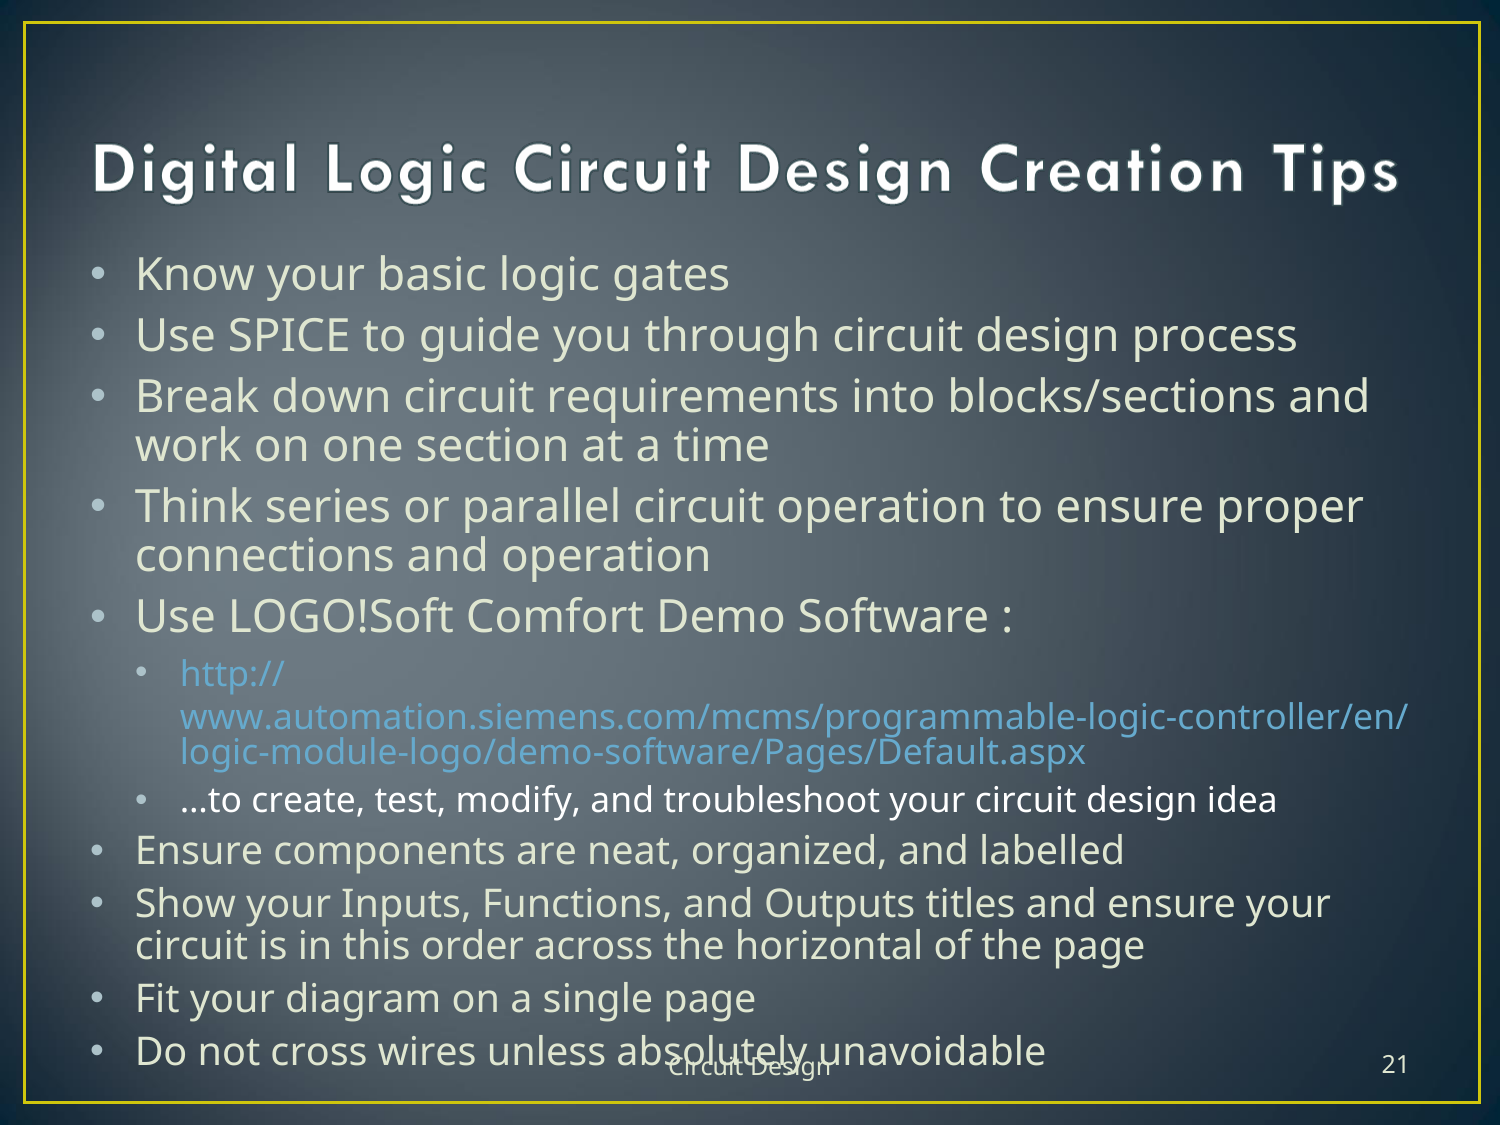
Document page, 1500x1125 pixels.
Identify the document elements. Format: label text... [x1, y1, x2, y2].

text_box [45, 30, 1447, 257]
picture [26, 24, 1478, 1101]
text_box Circuit Design [464, 1035, 1036, 1096]
picture [0, 0, 1500, 1125]
list Know your basic logic gates Use SPICE to guide you through circuit design process Break down circuit requirements into blocks/sections and work on one section at a time Think series or parallel circuit operation to ensure proper connections and operation Use LOGO!Soft Comfort Demo Software : http://www.automation.siemens.com/mcms/programmable-logic-controller/en/logic-module-logo/demo-software/Pages/Default.aspx …to create, test, modify, and troubleshoot your circuit design idea Ensure components are neat, organized, and labelled Show your Inputs, Functions, and Outputs titles and ensure your circuit is in this order across the horizontal of the page Fit your diagram on a single page Do not cross wires unless absolutely unavoidable [75, 243, 1426, 1125]
text_box <number> [1074, 1035, 1426, 1096]
